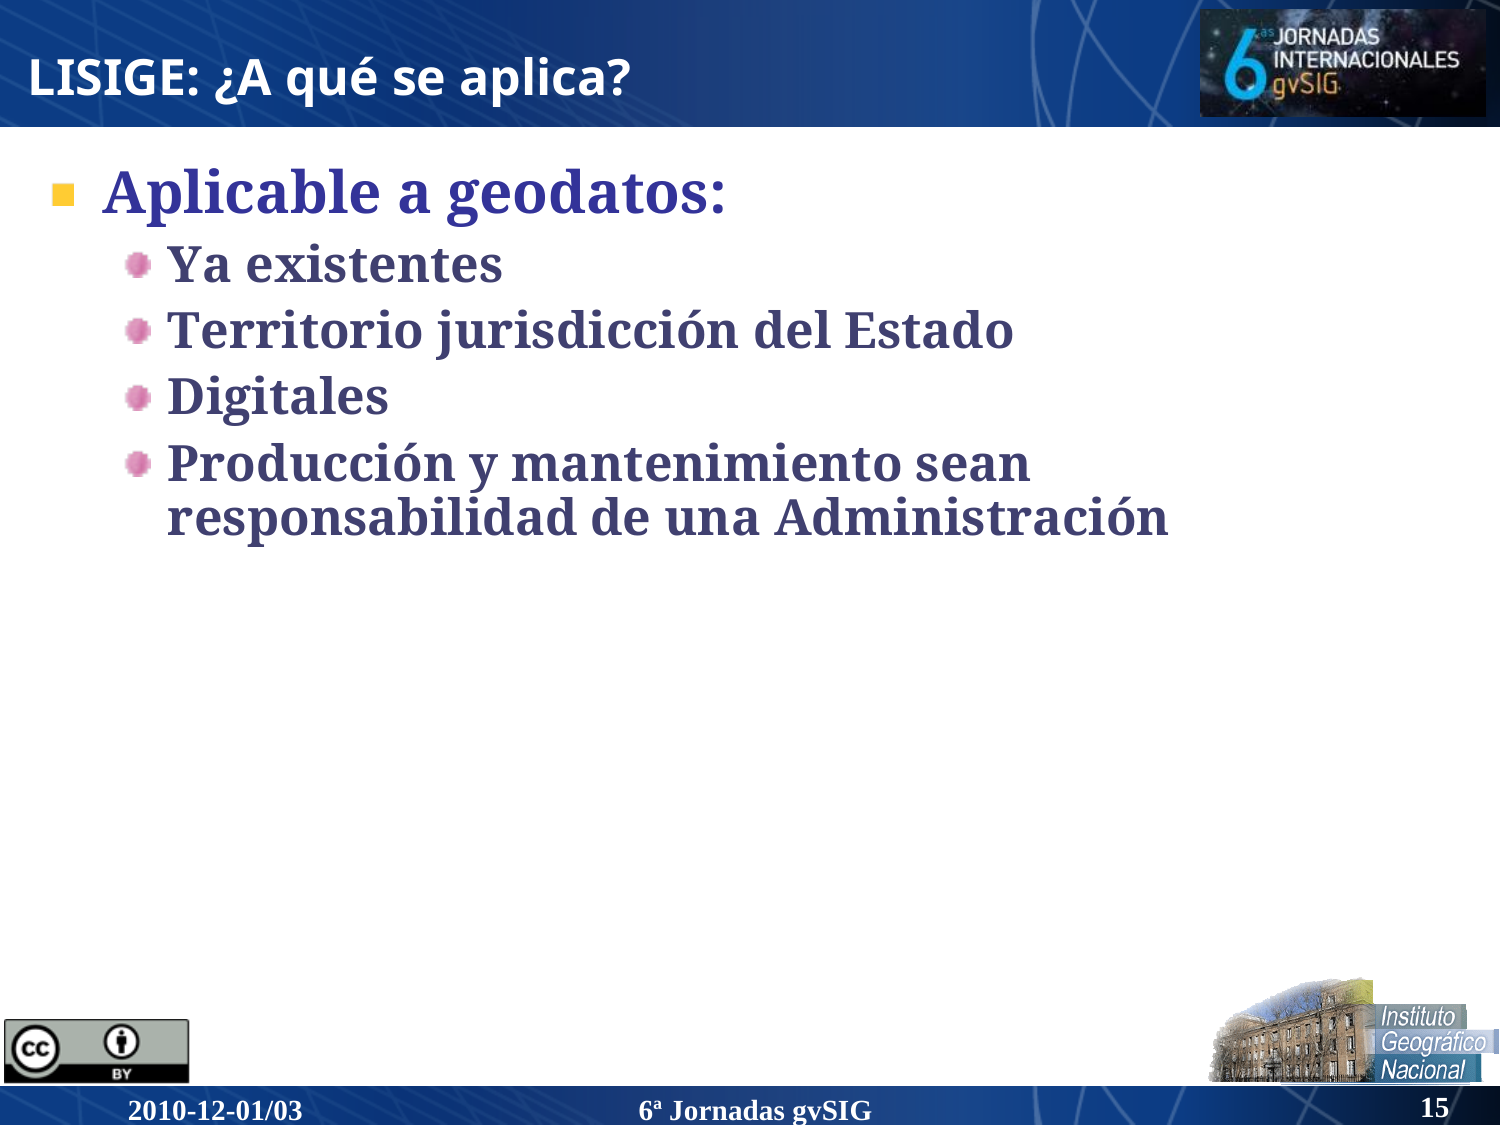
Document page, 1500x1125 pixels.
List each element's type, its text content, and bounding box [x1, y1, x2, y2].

title LISIGE: ¿A qué se aplica? [0, 37, 1276, 113]
picture [0, 0, 1500, 127]
picture [0, 968, 1500, 1125]
list Aplicable a geodatos: Ya existentes Territorio jurisdicción del Estado Digitales Producción y mantenimiento sean responsabilidad de una Administración [31, 156, 1465, 973]
